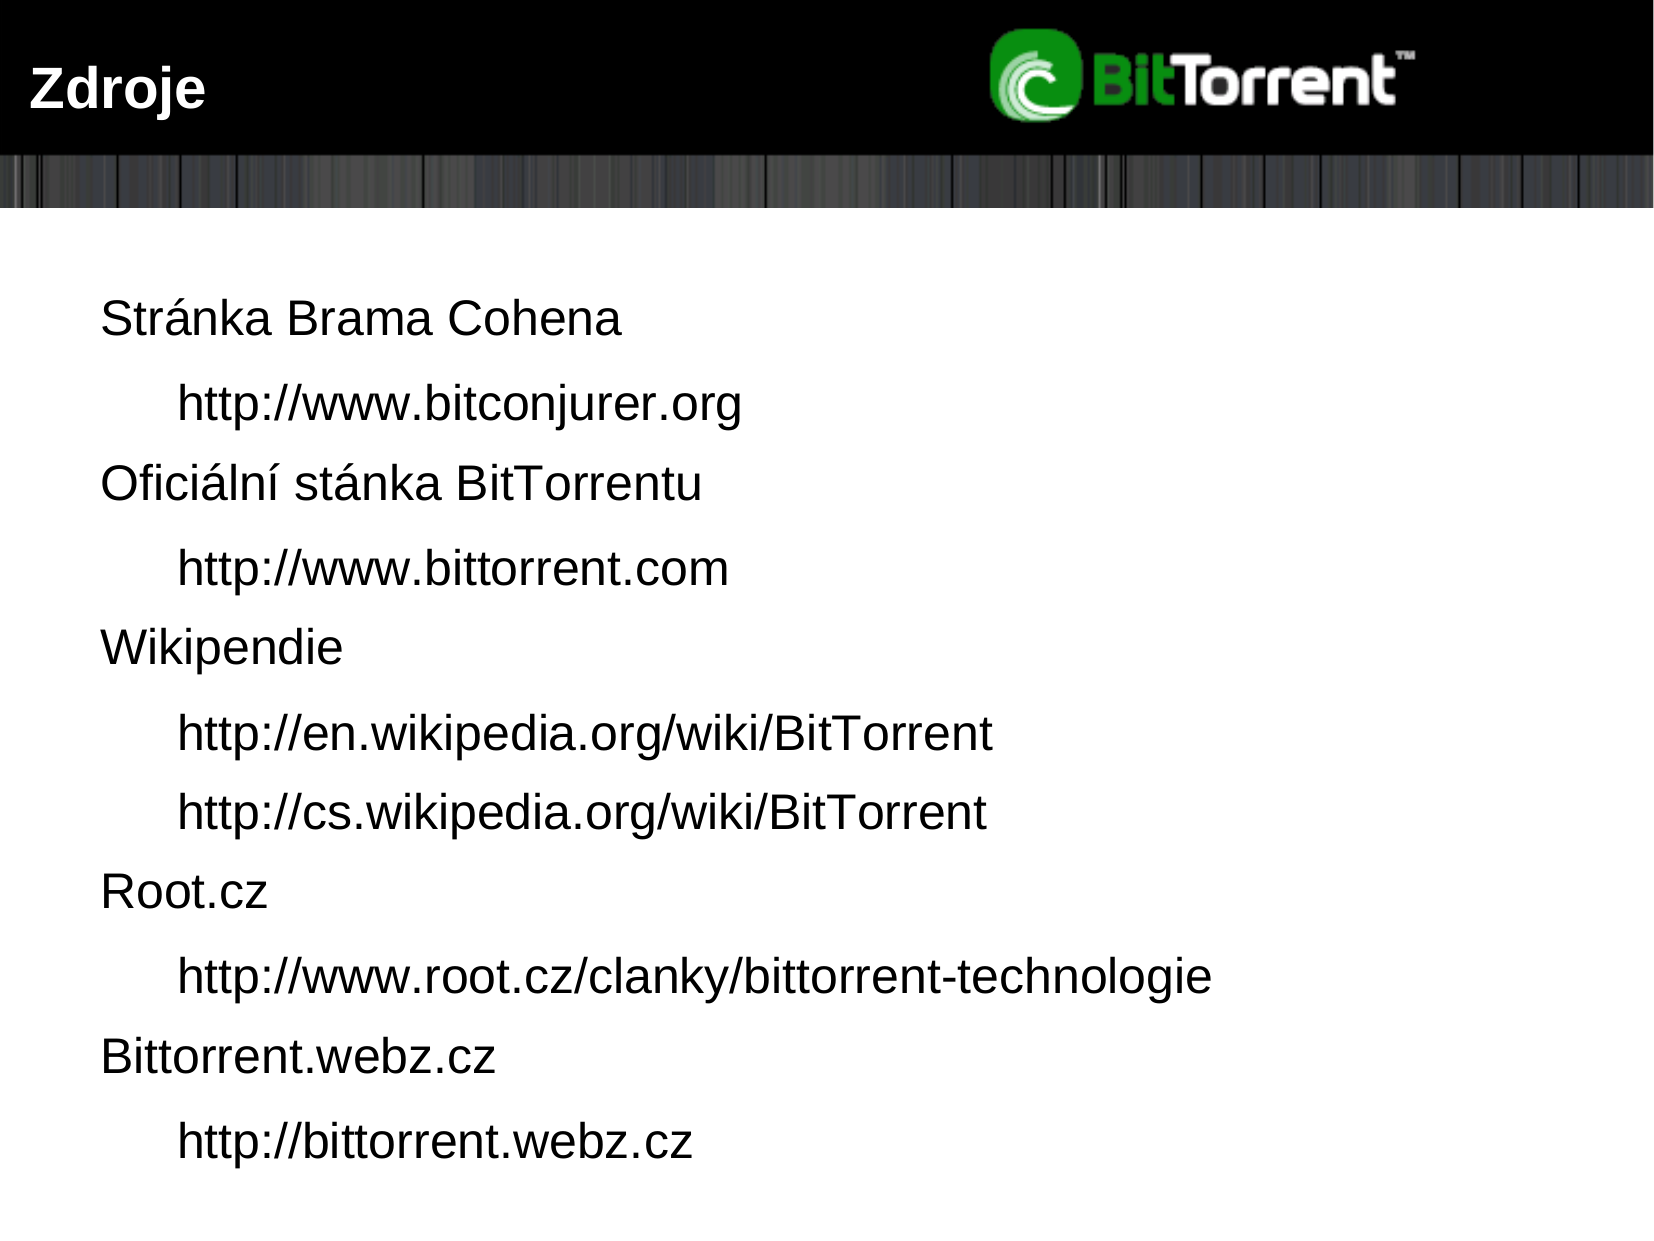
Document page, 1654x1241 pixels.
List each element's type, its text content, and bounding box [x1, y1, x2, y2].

list Stránka Brama Cohena http://www.bitconjurer.org Oficiální stánka BitTorrentu http://www.bittorrent.com Wikipendie http://en.wikipedia.org/wiki/BitTorrent http://cs.wikipedia.org/wiki/BitTorrent Root.cz http://www.root.cz/clanky/bittorrent-technologie Bittorrent.webz.cz http://bittorrent.webz.cz [82, 290, 1571, 1170]
picture [0, 0, 1654, 208]
title Zdroje [29, 0, 1518, 178]
